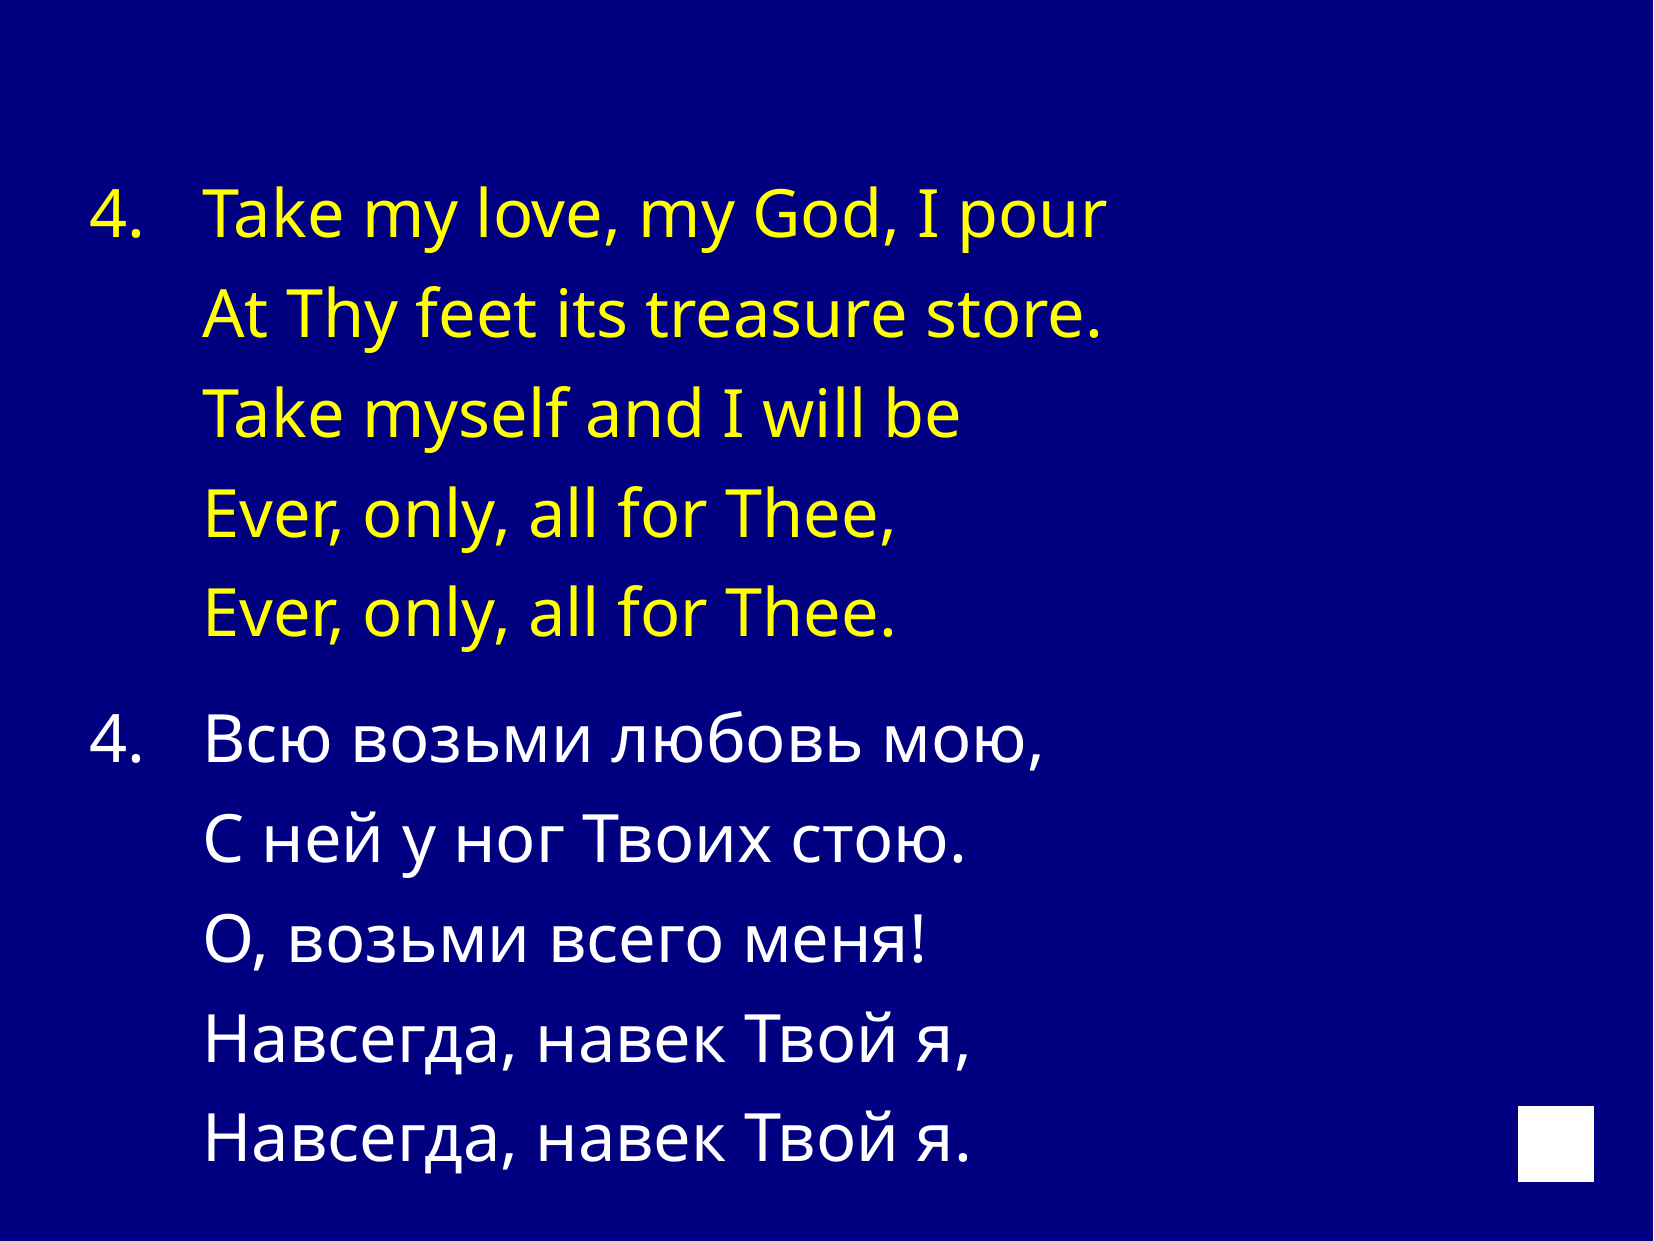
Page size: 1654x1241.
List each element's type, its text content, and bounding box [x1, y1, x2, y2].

text_box [1518, 1106, 1594, 1182]
text_box 4. Всю возьми любовь мою, С ней у ног Твоих стою. О, возьми всего меня! Навсегда, навек Твой я, Навсегда, навек Твой я. [75, 675, 1576, 1163]
text_box 4. Take my love, my God, I pour At Thy feet its treasure store. Take myself and I will be Ever, only, all for Thee, Ever, only, all for Thee. [75, 150, 1576, 638]
